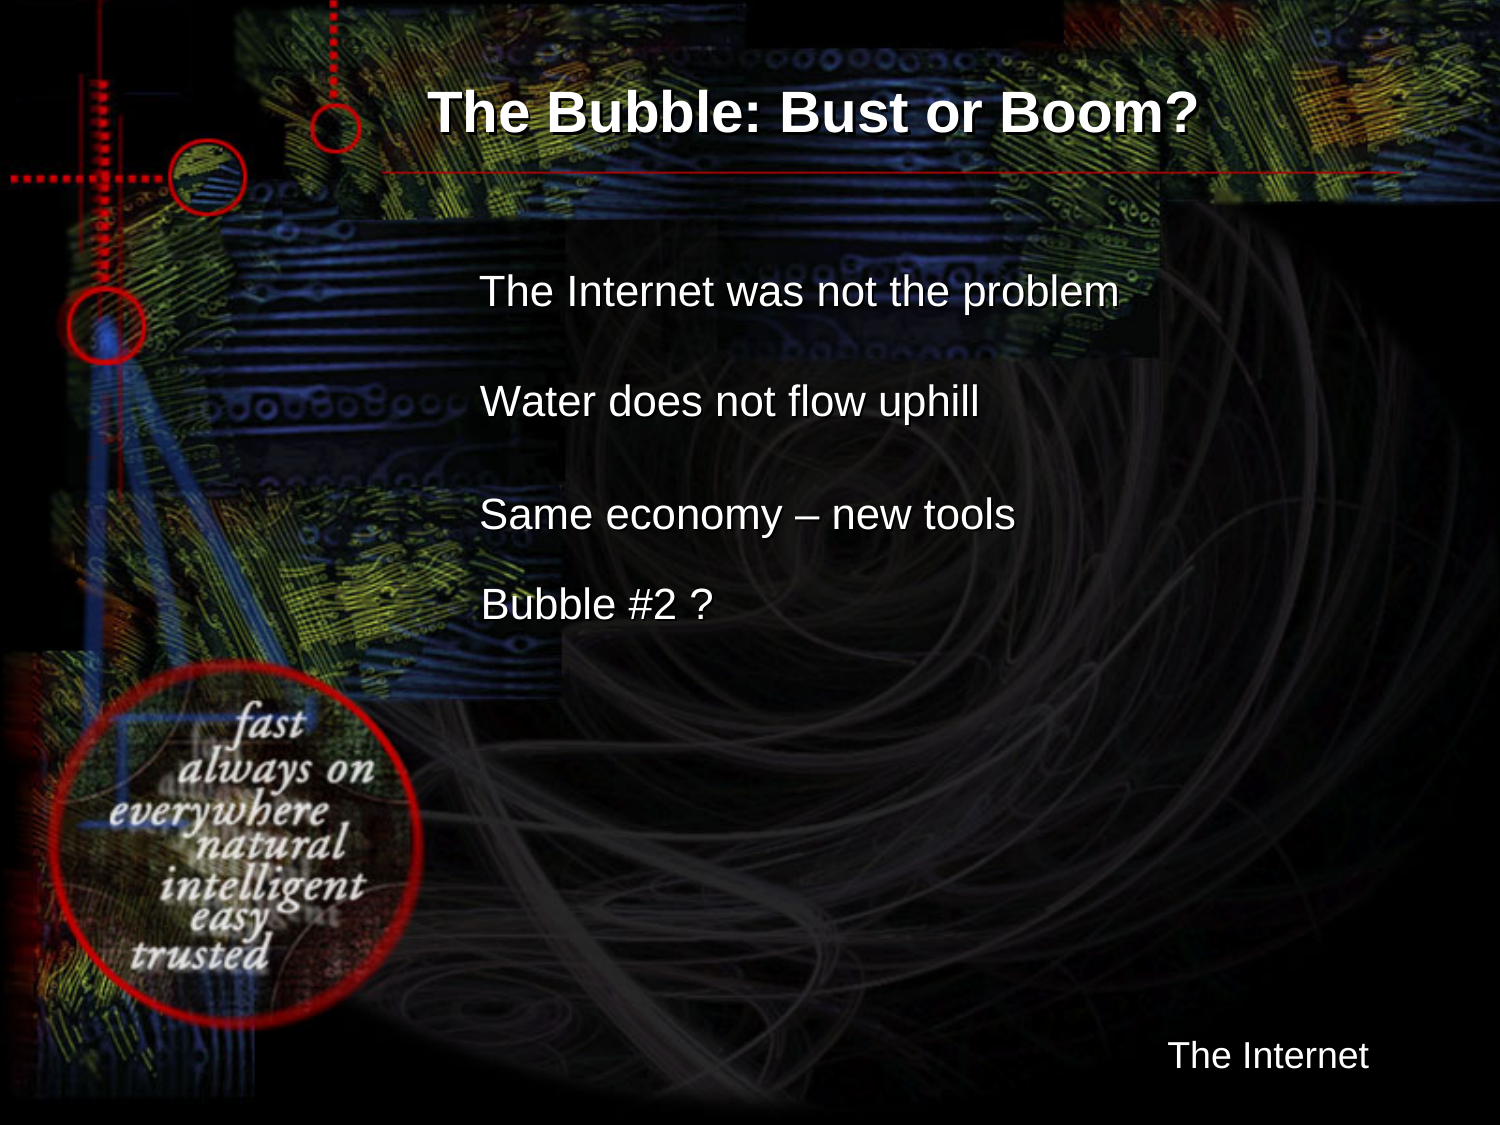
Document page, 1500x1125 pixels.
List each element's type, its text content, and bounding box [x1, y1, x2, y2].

picture [0, 0, 1500, 1125]
text_box Bubble #2 ? [480, 576, 1075, 626]
text_box The Internet [1167, 1031, 1475, 1074]
list Water does not flow uphill [464, 365, 1254, 443]
list Same economy – new tools [464, 478, 1130, 543]
text_box [1119, 1034, 1456, 1091]
title The Bubble: Bust or Boom? [412, 37, 1450, 183]
list The Internet was not the problem [464, 255, 1254, 333]
